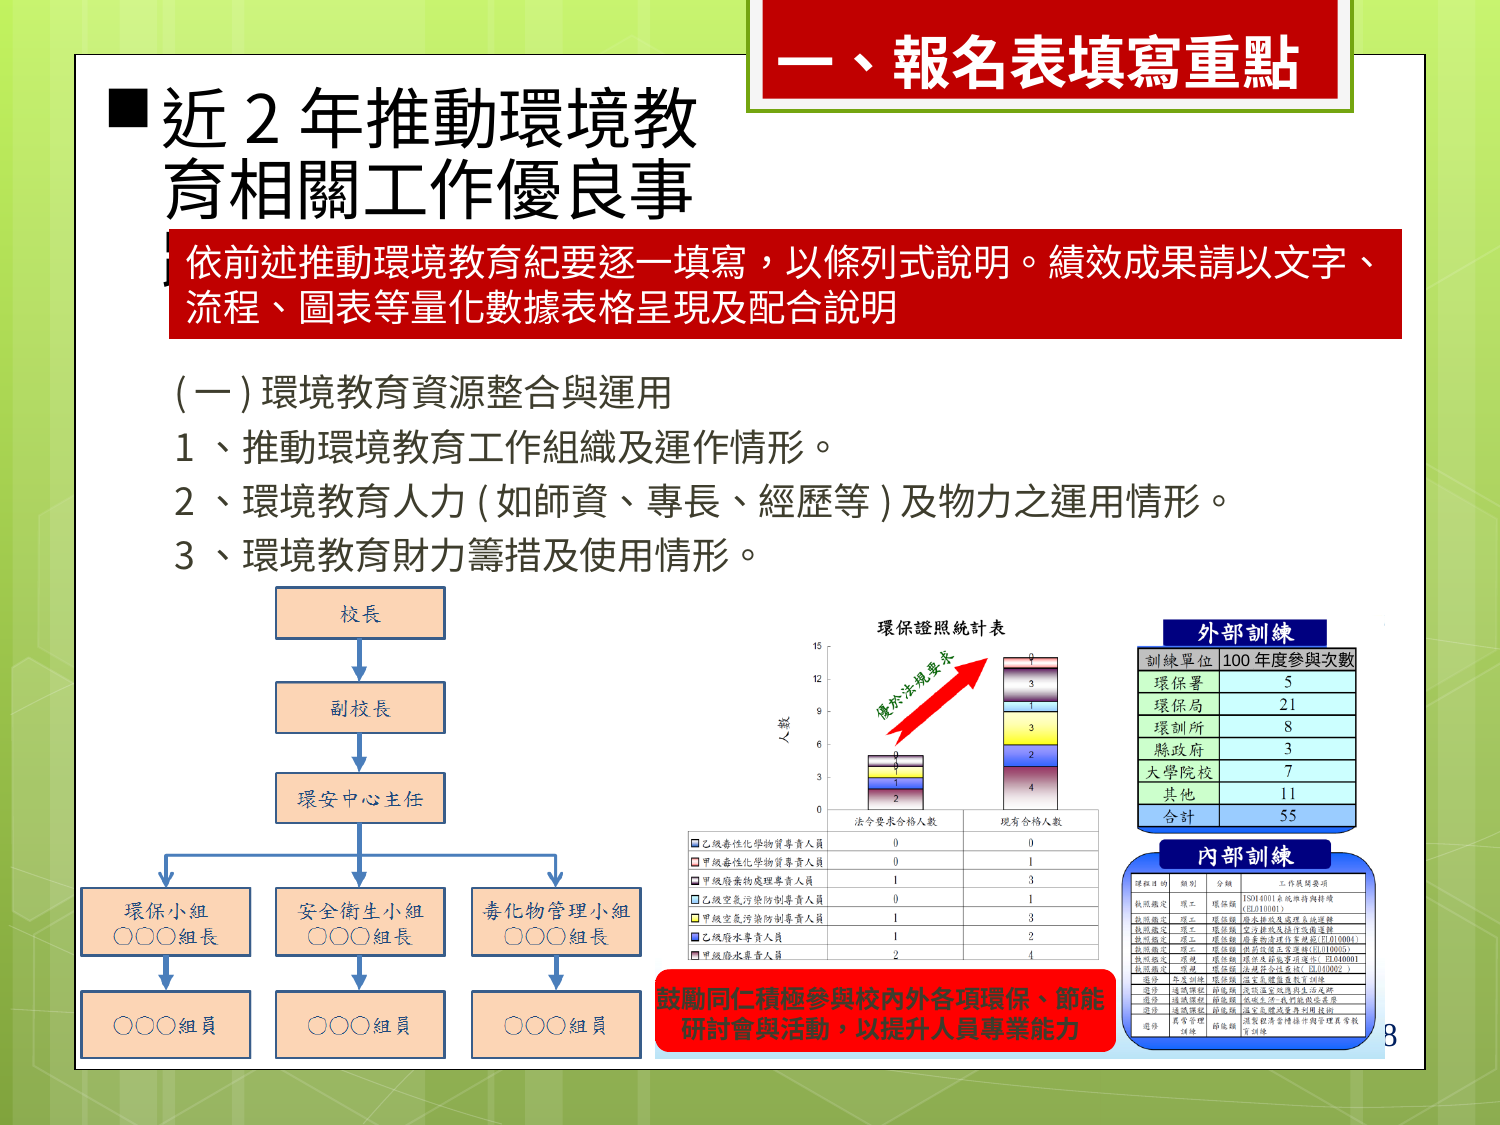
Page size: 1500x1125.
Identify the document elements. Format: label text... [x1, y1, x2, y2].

text_box 依前述推動環境教育紀要逐一填寫，以條列式說明。績效成果請以文字、流程、圖表等量化數據表格呈現及配合說明 [171, 231, 1400, 338]
text_box 近2年推動環境教育相關工作優良事蹟 [88, 78, 774, 244]
text_box <編號> [838, 1003, 1413, 1064]
text_box <編號> [1385, 1035, 1393, 1045]
picture [655, 615, 1385, 1059]
picture [80, 586, 644, 1059]
text_box [658, 969, 1114, 975]
text_box 鼓勵同仁積極參與校內外各項環保、節能研討會與活動，以提升人員專業能力 [644, 975, 1123, 1051]
text_box 一、報名表填寫重點 [749, 0, 1316, 104]
list (一)環境教育資源整合與運用 1、推動環境教育工作組織及運作情形。 2、環境教育人力(如師資、專長、經歷等)及物力之運用情形。 3、環境教育財力籌措及使用情形。 [147, 361, 1306, 969]
text_box 100年度參與次數 [1207, 642, 1376, 679]
